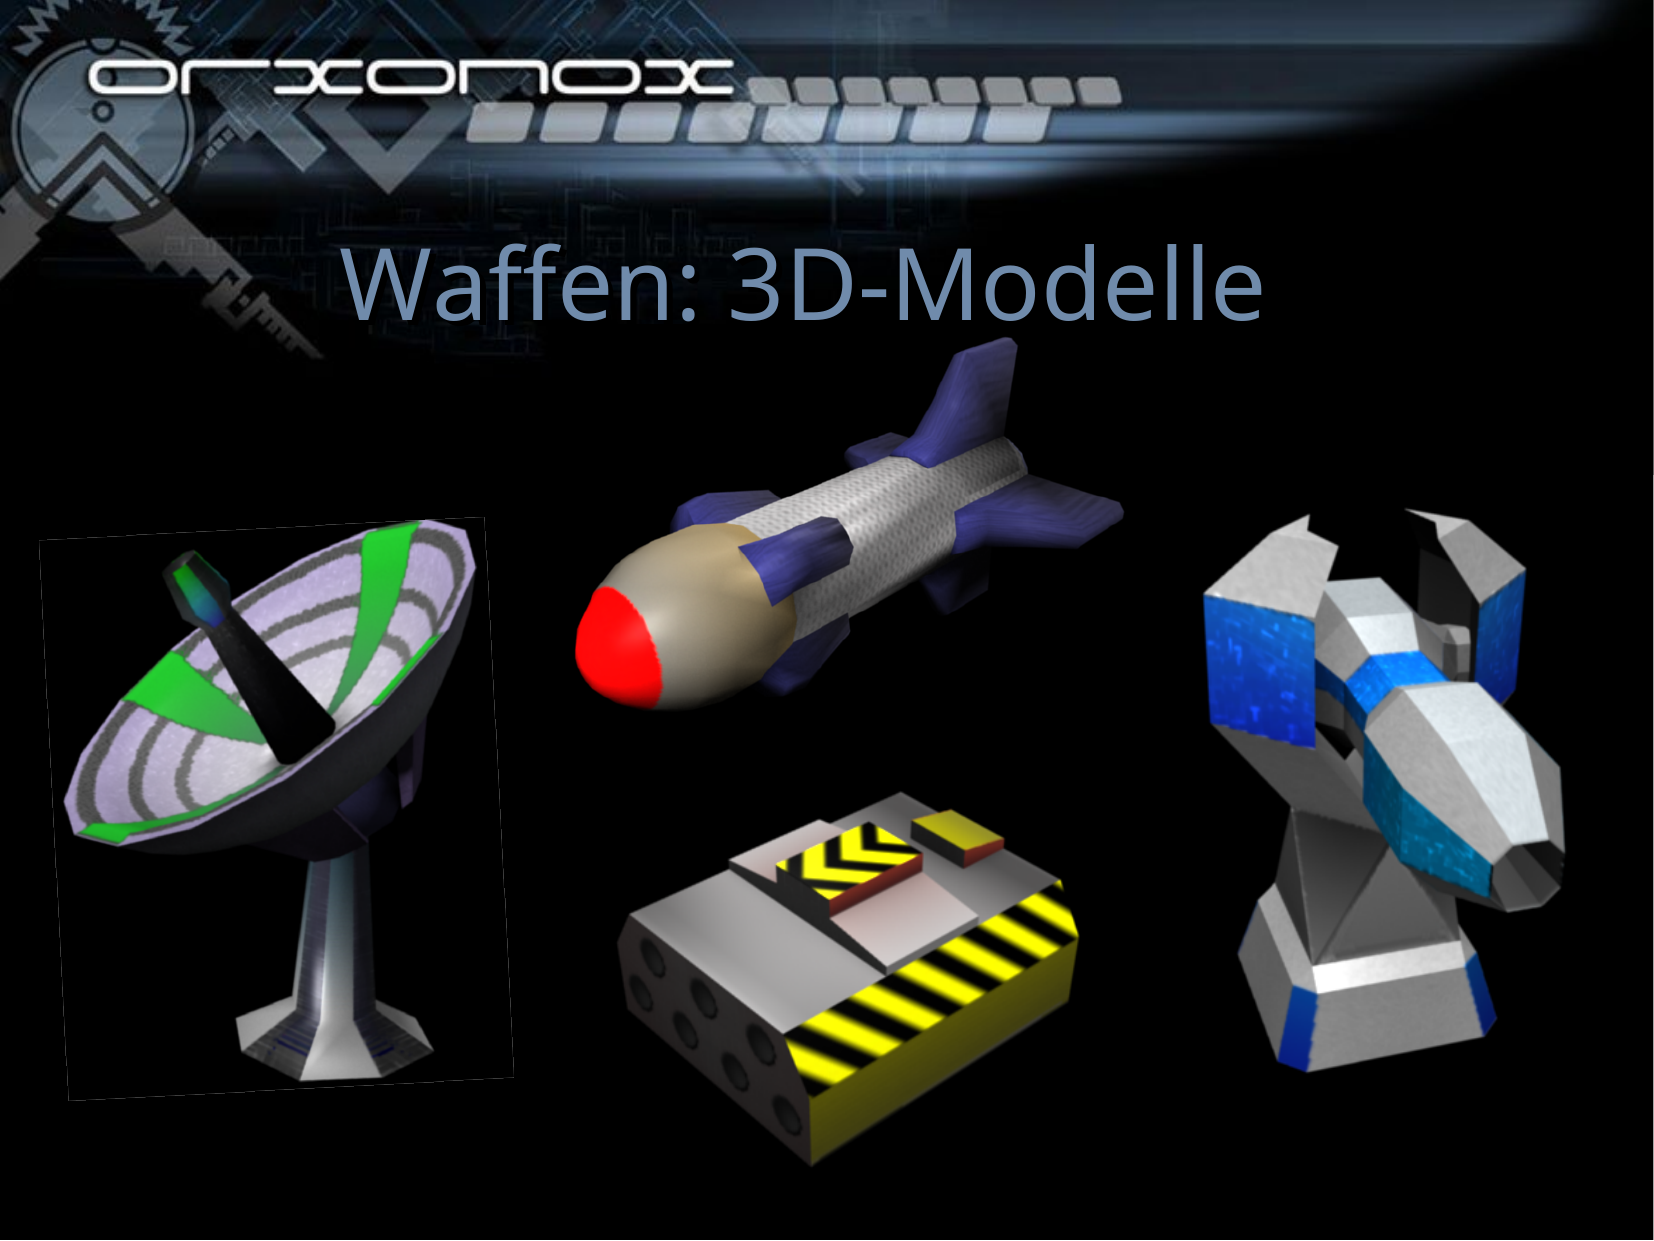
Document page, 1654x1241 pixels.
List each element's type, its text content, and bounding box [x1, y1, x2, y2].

picture [38, 516, 514, 1101]
picture [592, 769, 1108, 1187]
picture [0, 0, 1654, 726]
picture [1178, 491, 1589, 1089]
text_box Waffen: 3D-Modelle [324, 205, 1366, 337]
